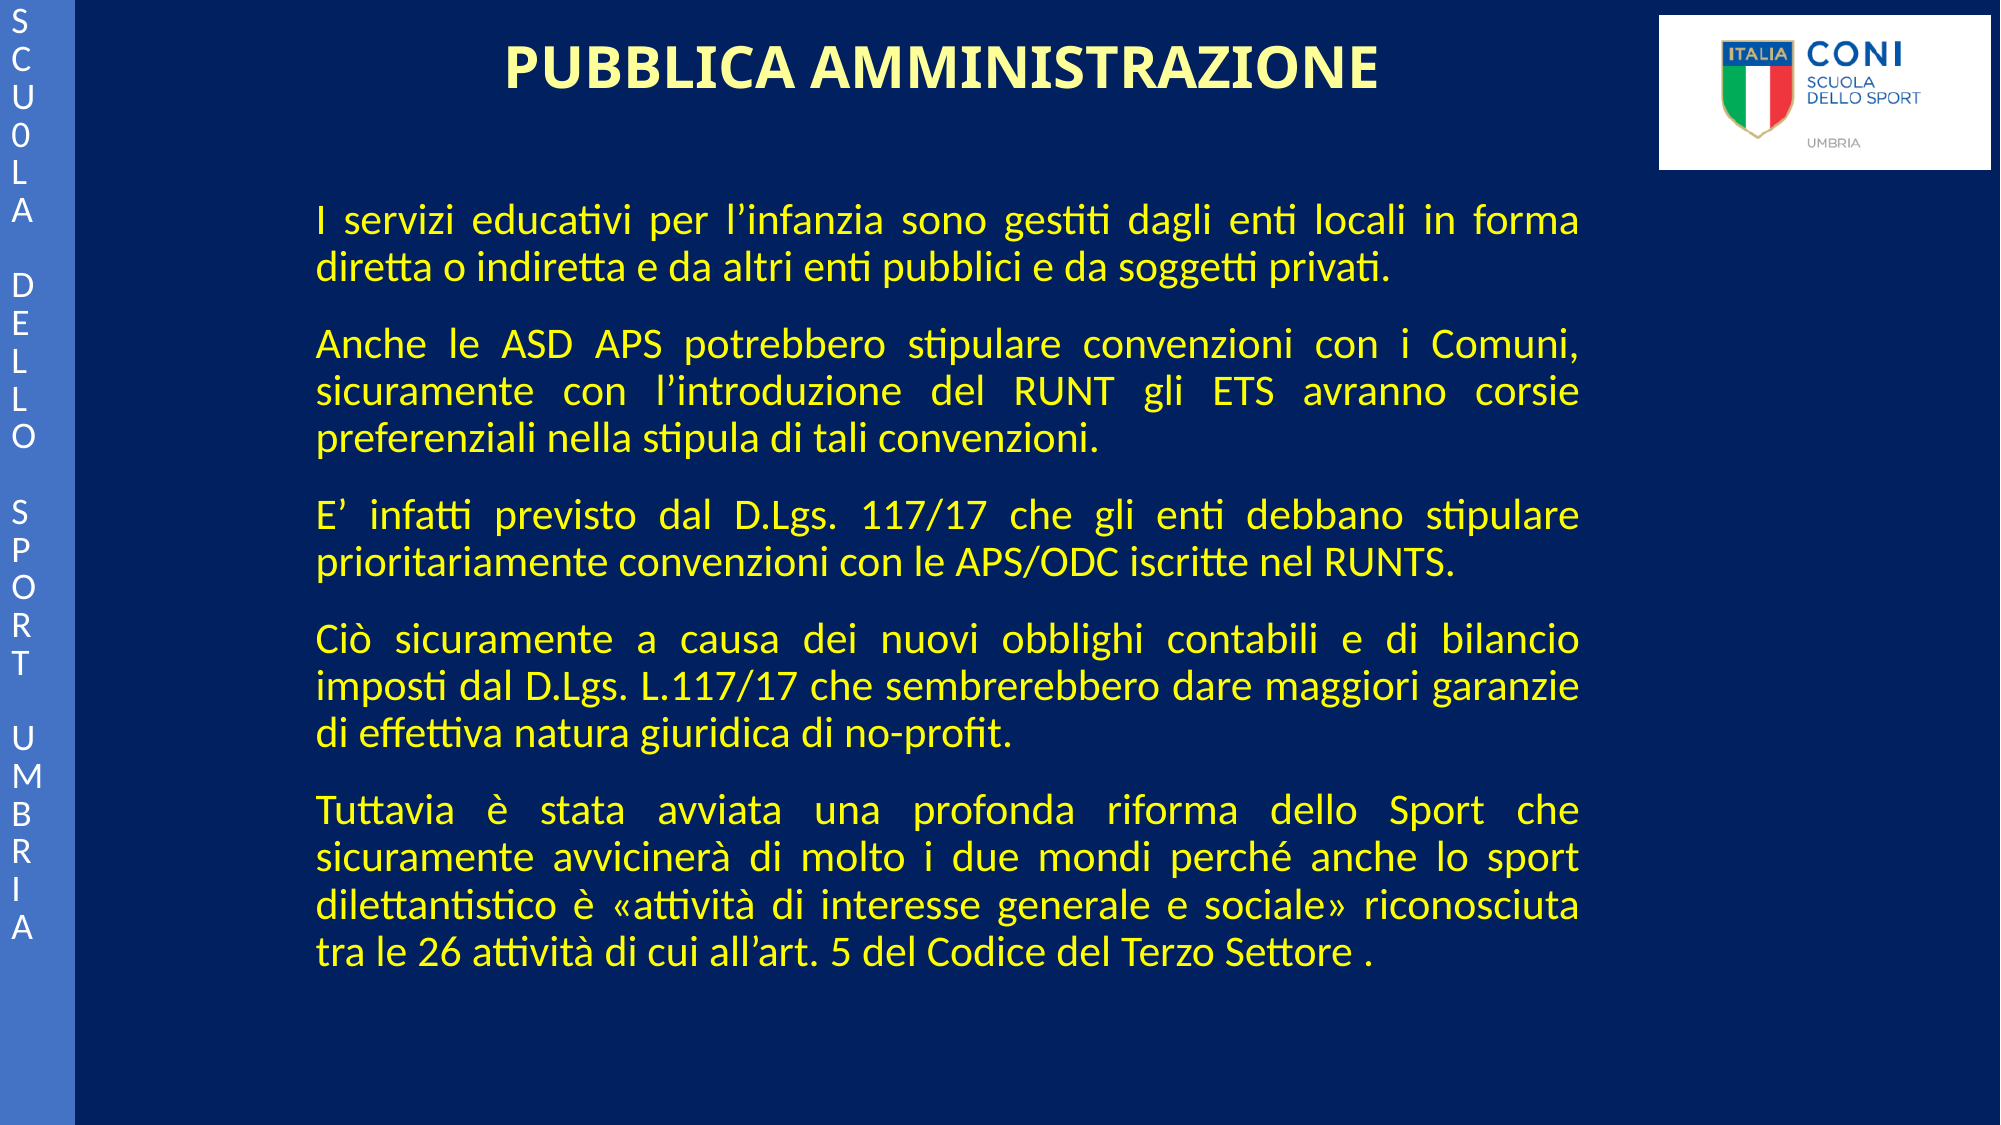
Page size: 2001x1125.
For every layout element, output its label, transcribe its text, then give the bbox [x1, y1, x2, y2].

table_header S C U 0 L A D E L L O S P O R T U M B R I A [0, 0, 75, 1125]
picture [1659, 15, 1991, 170]
title PUBBLICA AMMINISTRAZIONE [295, 30, 1589, 130]
list I servizi educativi per l’infanzia sono gestiti dagli enti locali in forma diretta o indiretta e da altri enti pubblici e da soggetti privati. Anche le ASD APS potrebbero stipulare convenzioni con i Comuni, sicuramente con l’introduzione del RUNT gli ETS avranno corsie preferenziali nella stipula di tali convenzioni. E’ infatti previsto dal D.Lgs. 117/17 che gli enti debbano stipulare prioritariamente convenzioni con le APS/ODC iscritte nel RUNTS. Ciò sicuramente a causa dei nuovi obblighi contabili e di bilancio imposti dal D.Lgs. L.117/17 che sembrerebbero dare maggiori garanzie di effettiva natura giuridica di no-profit. Tuttavia è stata avviata una profonda riforma dello Sport che sicuramente avvicinerà di molto i due mondi perché anche lo sport dilettantistico è «attività di interesse generale e sociale» riconosciuta tra le 26 attività di cui all’art. 5 del Codice del Terzo Settore . [300, 188, 1595, 1016]
